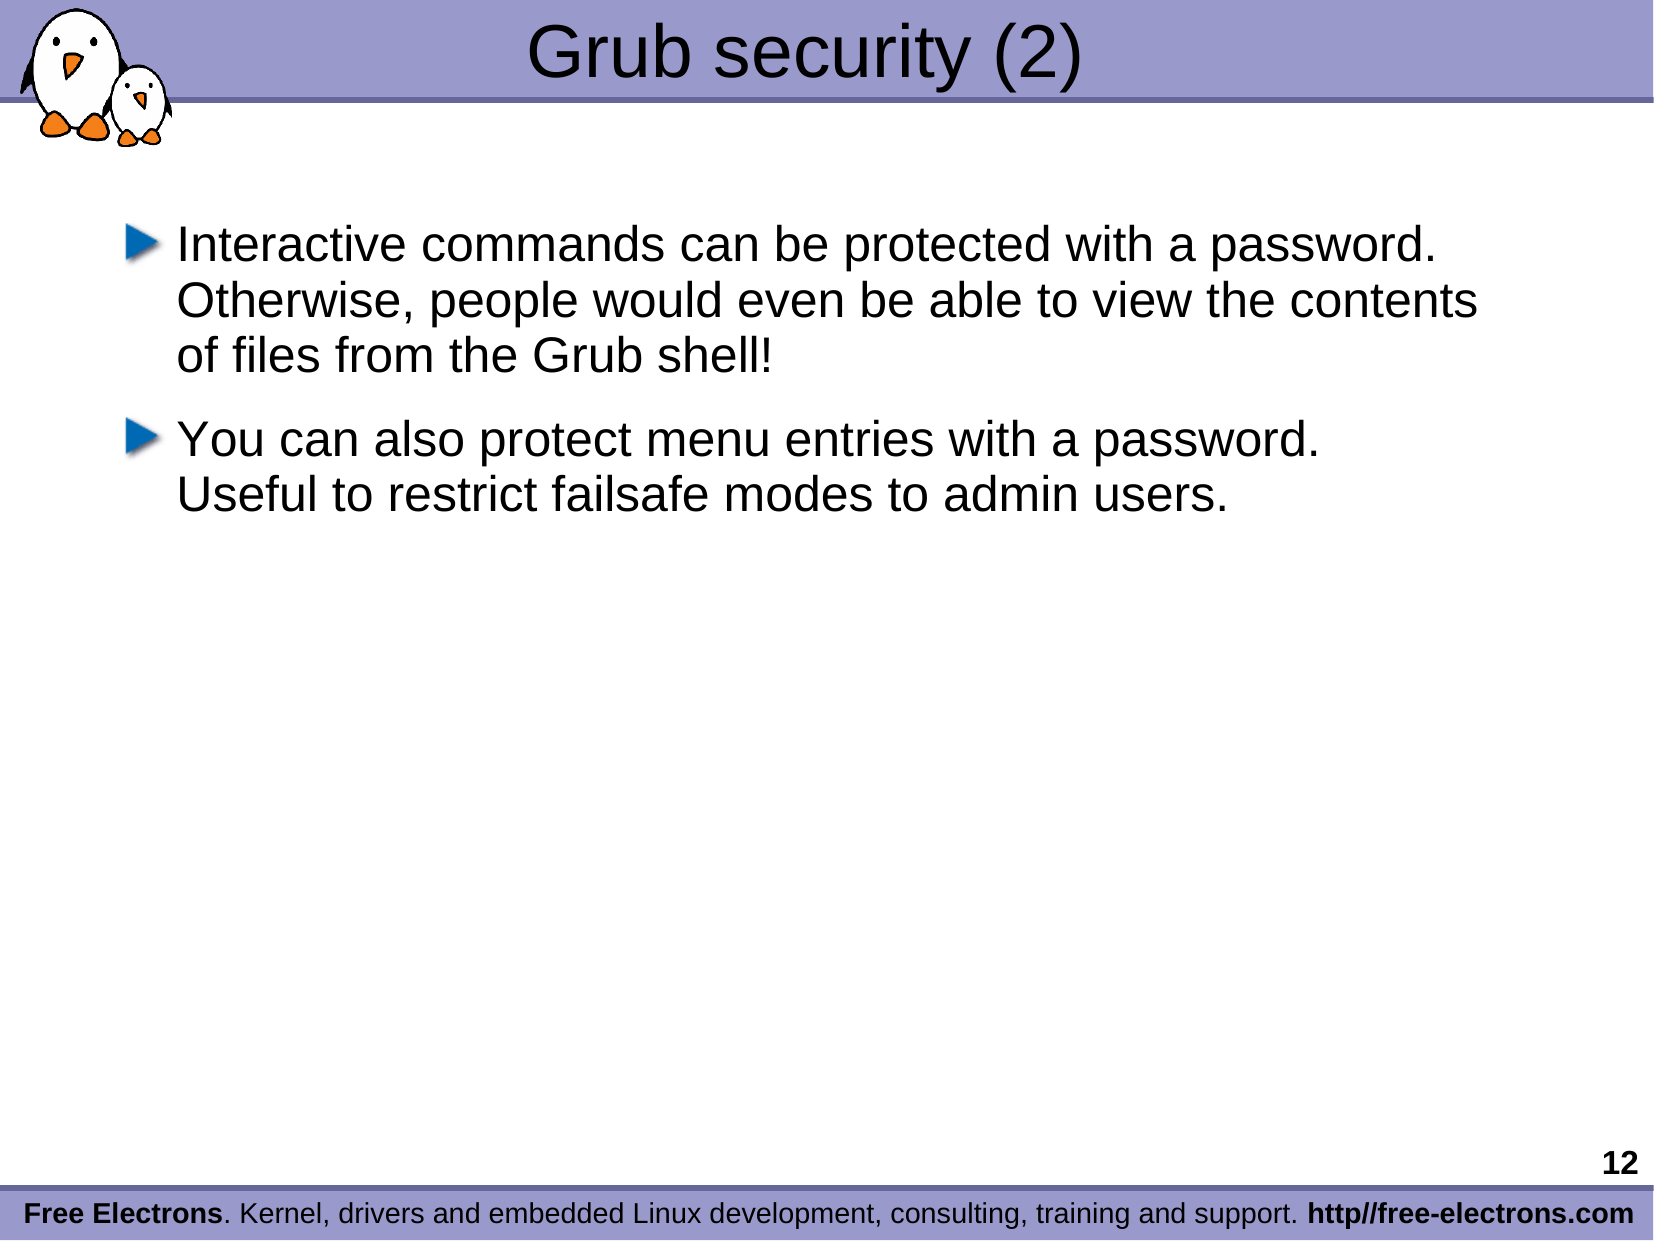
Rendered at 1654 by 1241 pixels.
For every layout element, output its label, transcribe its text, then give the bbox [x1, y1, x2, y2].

title Grub security (2) [60, 0, 1551, 104]
picture [20, 8, 172, 147]
list Interactive commands can be protected with a password. Otherwise, people would even be able to view the contents of files from the Grub shell! You can also protect menu entries with a password. Useful to restrict failsafe modes to admin users. [105, 216, 1518, 1066]
